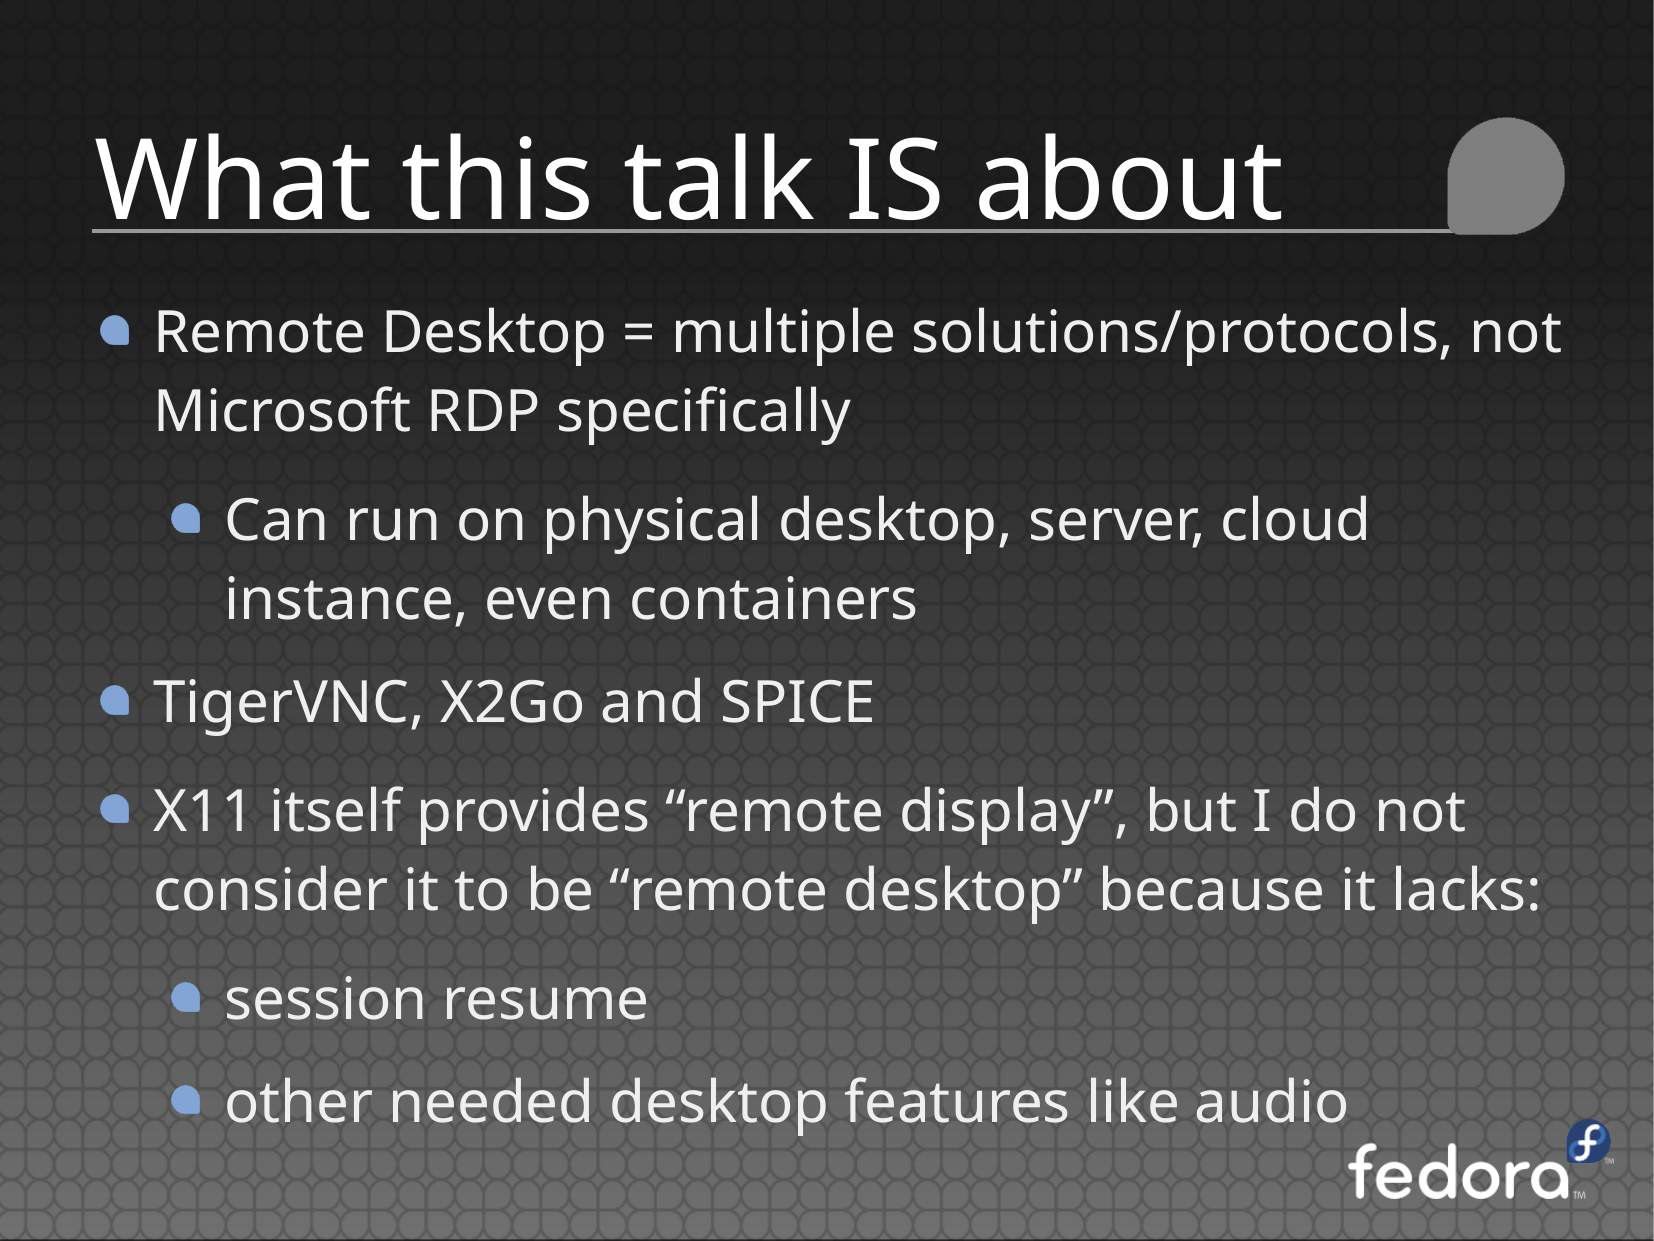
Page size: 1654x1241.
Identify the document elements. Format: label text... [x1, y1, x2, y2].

title What this talk IS about [94, 100, 1426, 251]
picture [0, 0, 1654, 1241]
list Remote Desktop = multiple solutions/protocols, not Microsoft RDP specifically Can run on physical desktop, server, cloud instance, even containers TigerVNC, X2Go and SPICE X11 itself provides “remote display”, but I do not consider it to be “remote desktop” because it lacks: session resume other needed desktop features like audio [82, 290, 1571, 1209]
